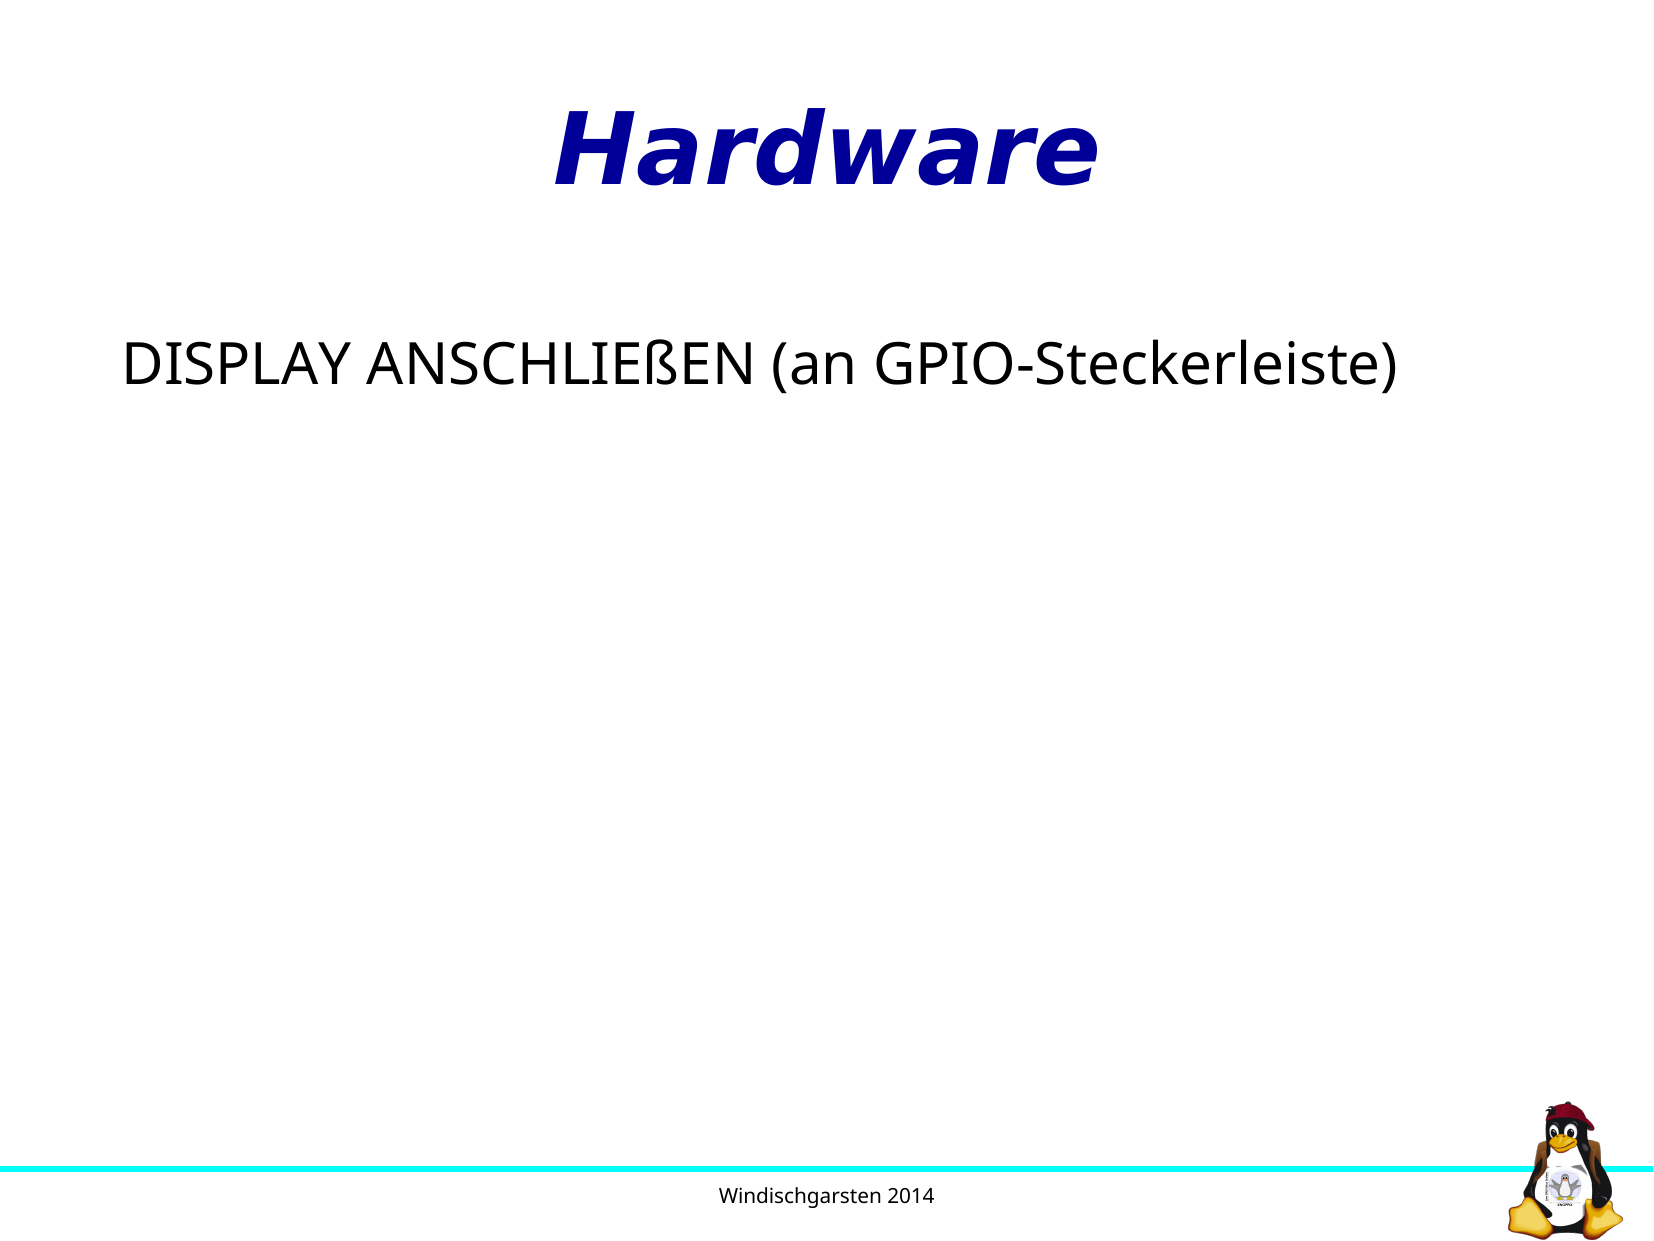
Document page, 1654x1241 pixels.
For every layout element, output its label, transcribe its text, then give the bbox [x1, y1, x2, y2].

list DISPLAY ANSCHLIEßEN (an GPIO-Steckerleiste) [121, 322, 1561, 1132]
picture [1505, 1100, 1625, 1241]
title Hardware [121, 46, 1534, 254]
